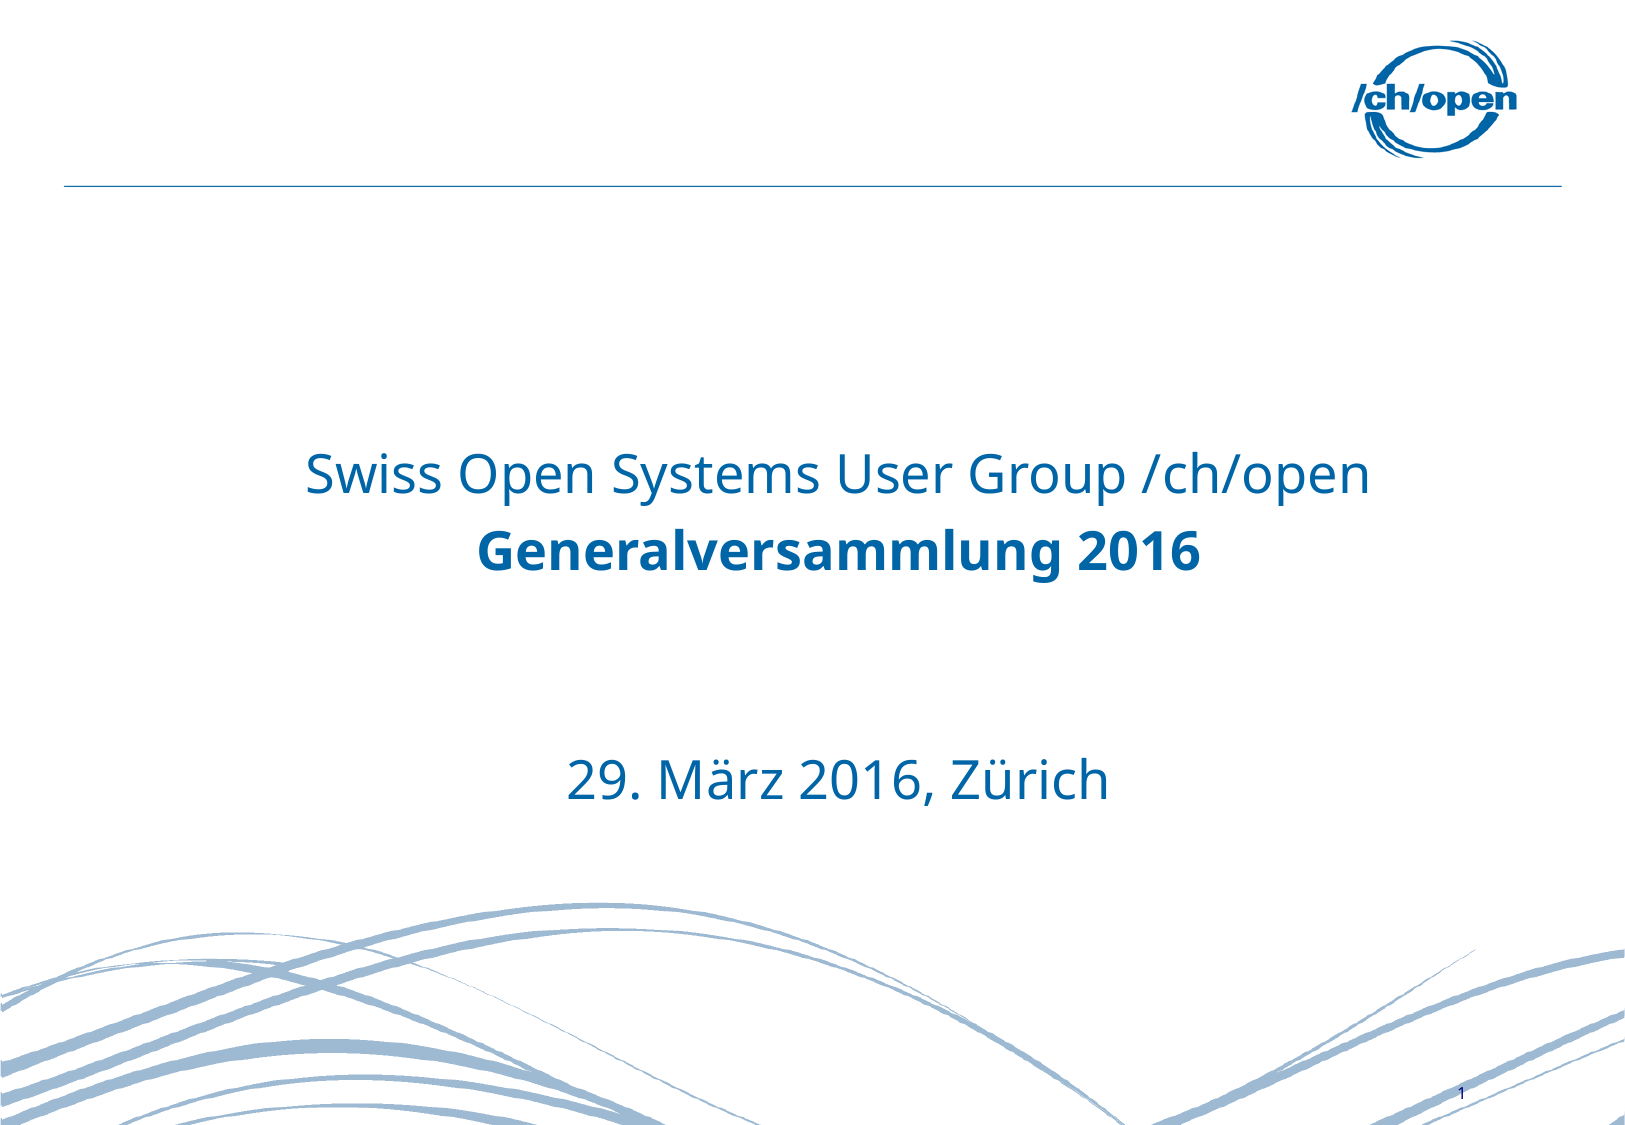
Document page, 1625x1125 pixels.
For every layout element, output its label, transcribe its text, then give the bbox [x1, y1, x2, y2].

text_box Swiss Open Systems User Group /ch/open Generalversammlung 2016 29. März 2016, Zürich [291, 439, 1312, 811]
